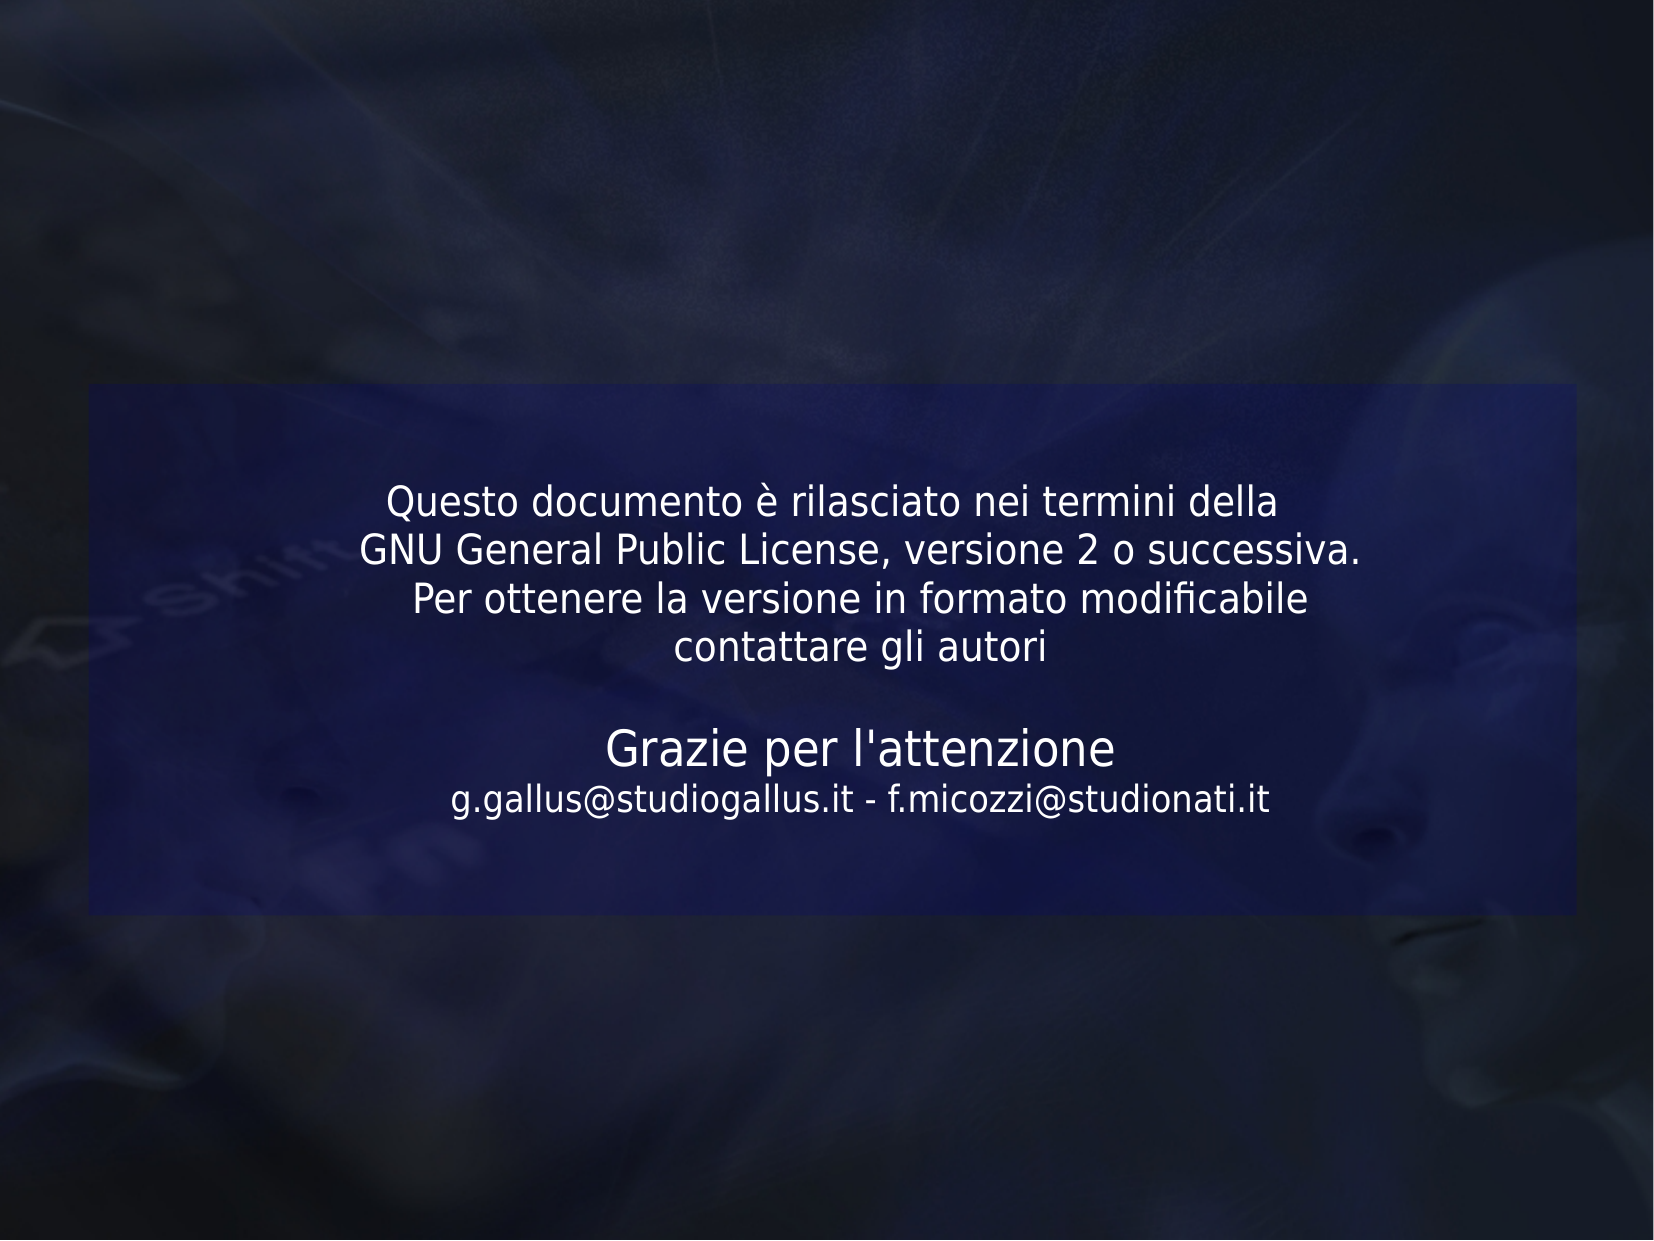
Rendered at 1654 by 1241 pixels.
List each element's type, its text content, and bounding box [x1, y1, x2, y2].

title Questo documento è rilasciato nei termini della GNU General Public License, versione 2 o successiva. Per ottenere la versione in formato modificabile contattare gli autori Grazie per l'attenzione g.gallus@studiogallus.it - f.micozzi@studionati.it [88, 383, 1577, 916]
picture [0, 0, 1654, 1240]
